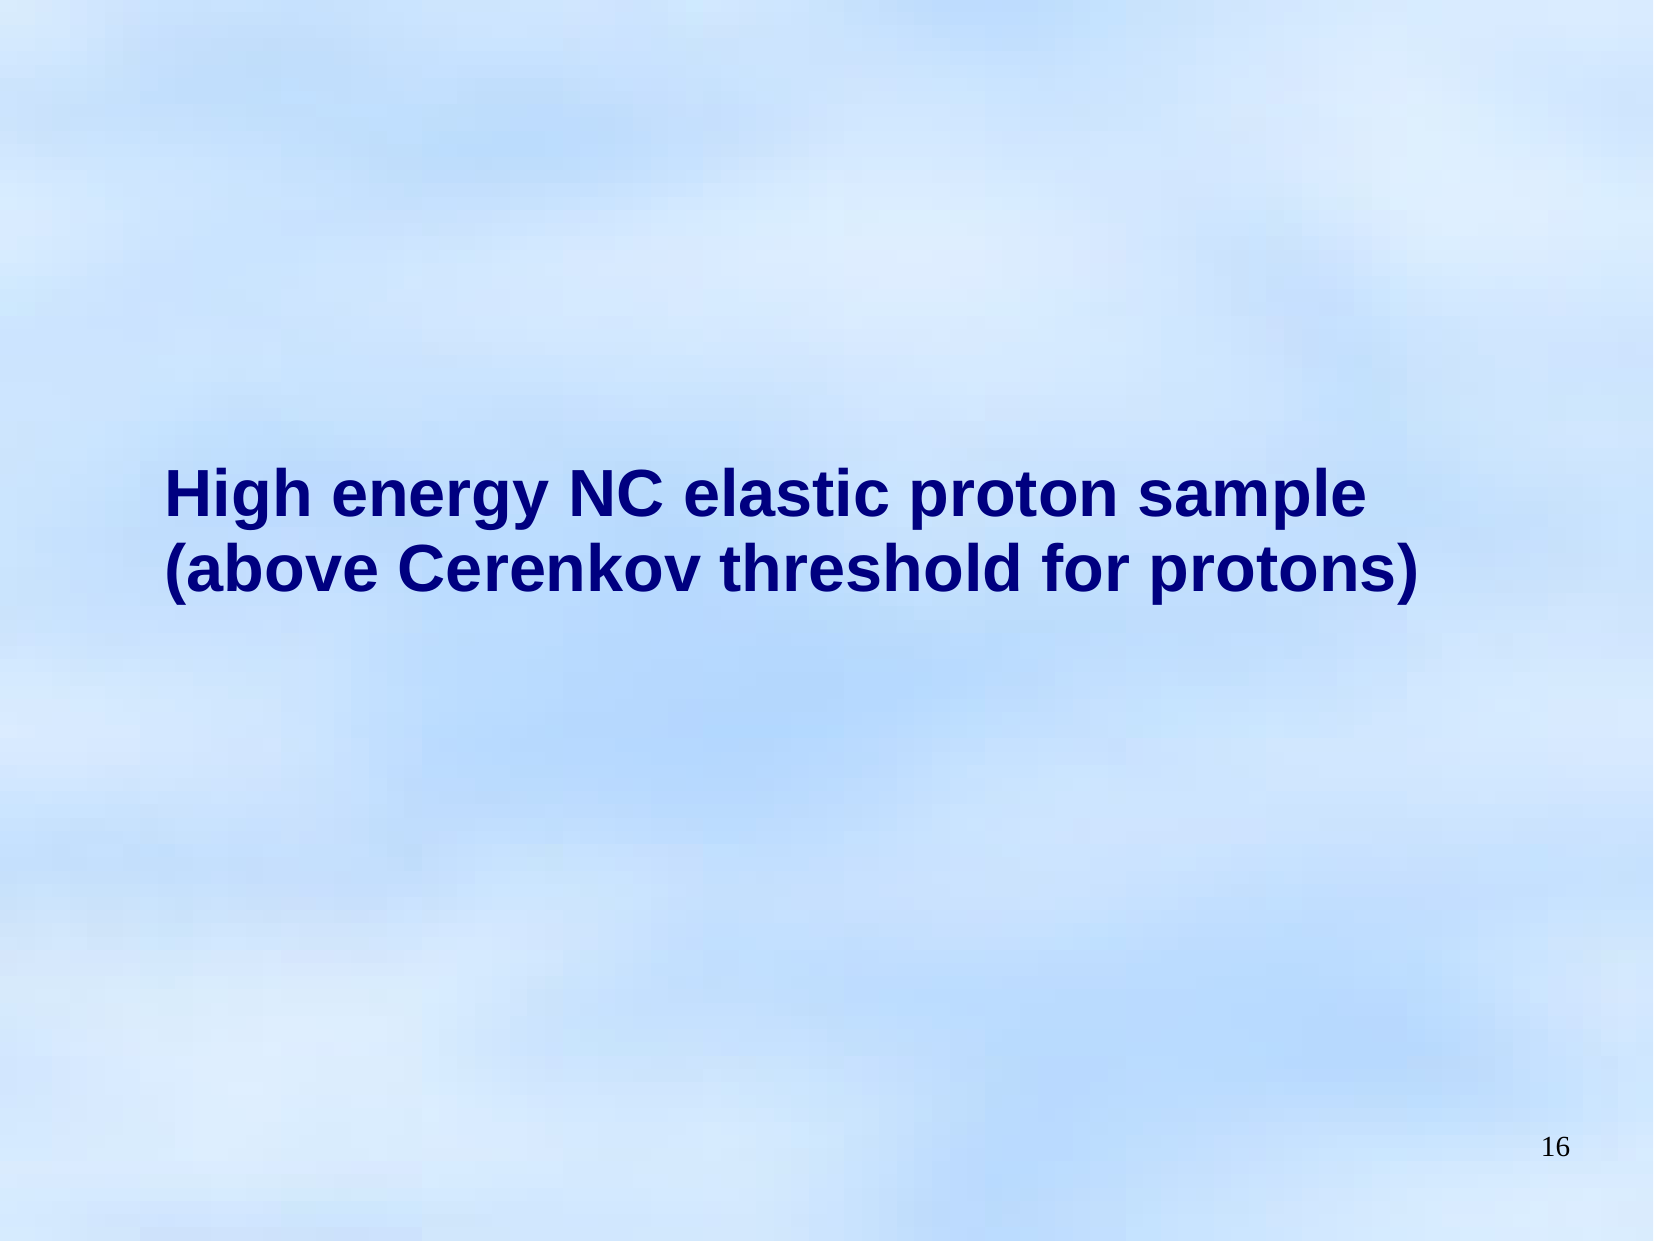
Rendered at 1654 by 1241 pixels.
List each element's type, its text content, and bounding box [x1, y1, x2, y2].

text_box High energy NC elastic proton sample (above Cerenkov threshold for protons) [149, 448, 1451, 613]
picture [0, 0, 1654, 1241]
